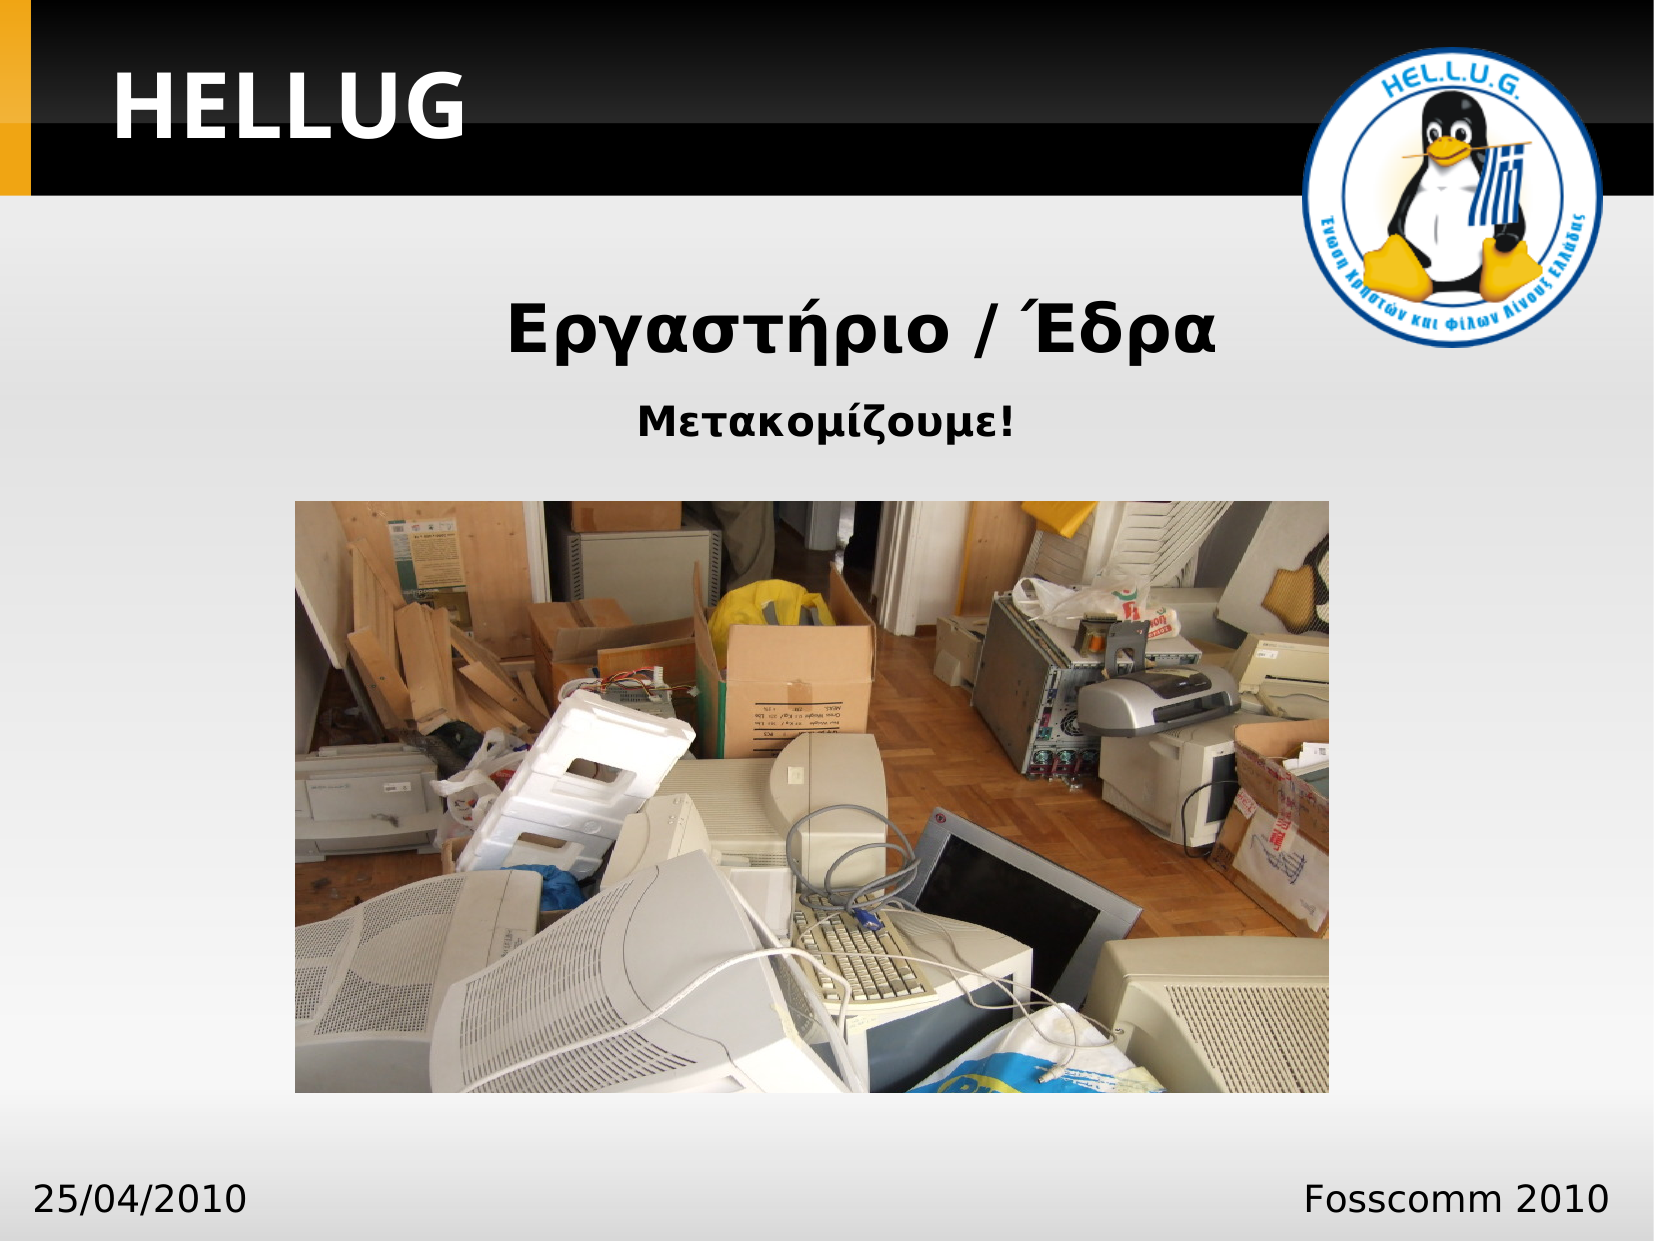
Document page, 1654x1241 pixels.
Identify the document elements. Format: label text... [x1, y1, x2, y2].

table_header 25/04/2010 [18, 1170, 300, 1229]
picture [0, 0, 1654, 1241]
table_header Fosscomm 2010 [1275, 1170, 1637, 1229]
list Εργαστήριο / Έδρα Μετακομίζουμε! [82, 290, 1571, 1109]
title HELLUG [76, 0, 1565, 208]
